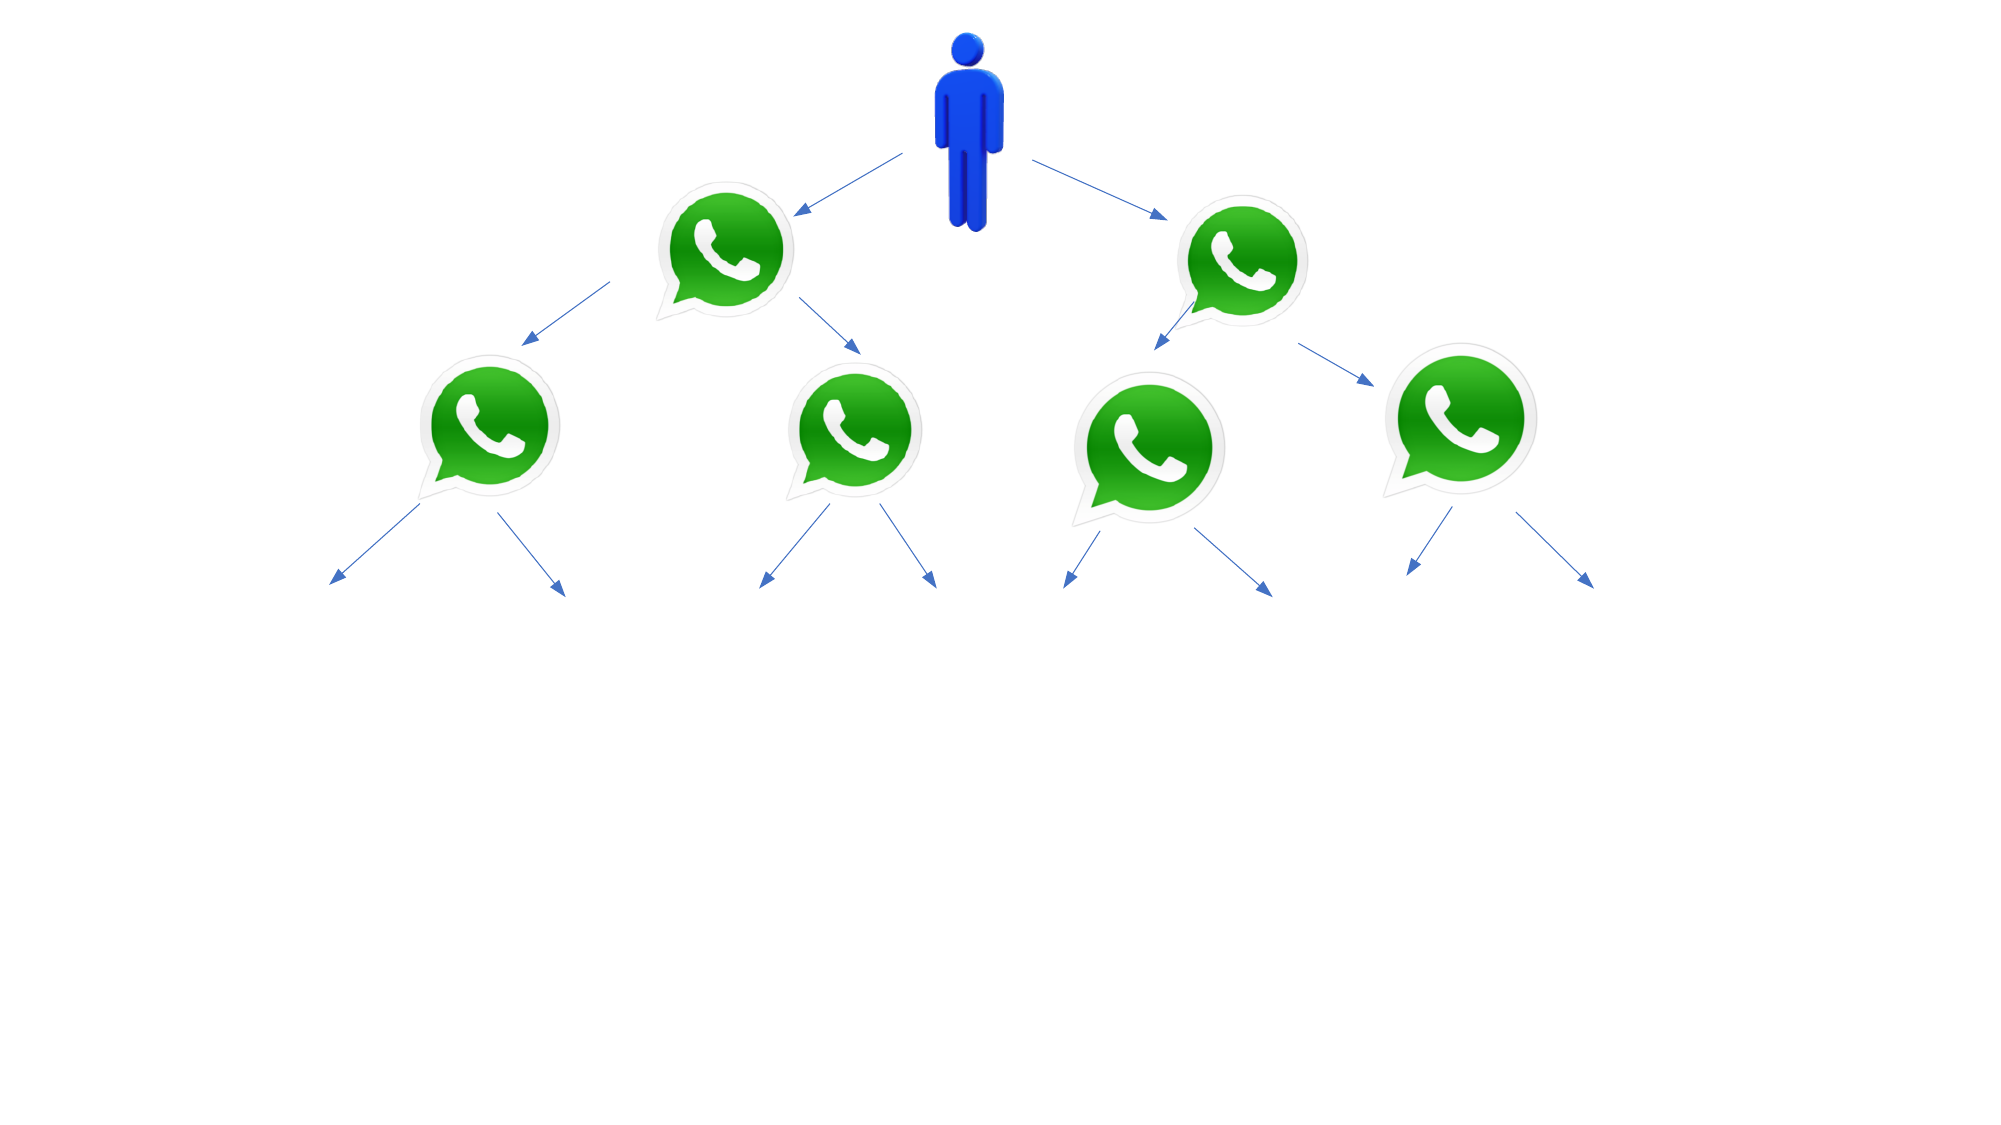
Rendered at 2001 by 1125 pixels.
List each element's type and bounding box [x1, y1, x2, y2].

picture [930, 31, 1005, 237]
picture [1167, 189, 1313, 331]
picture [409, 349, 565, 501]
picture [648, 176, 799, 322]
picture [1063, 365, 1230, 528]
picture [778, 356, 927, 502]
picture [1374, 336, 1542, 500]
